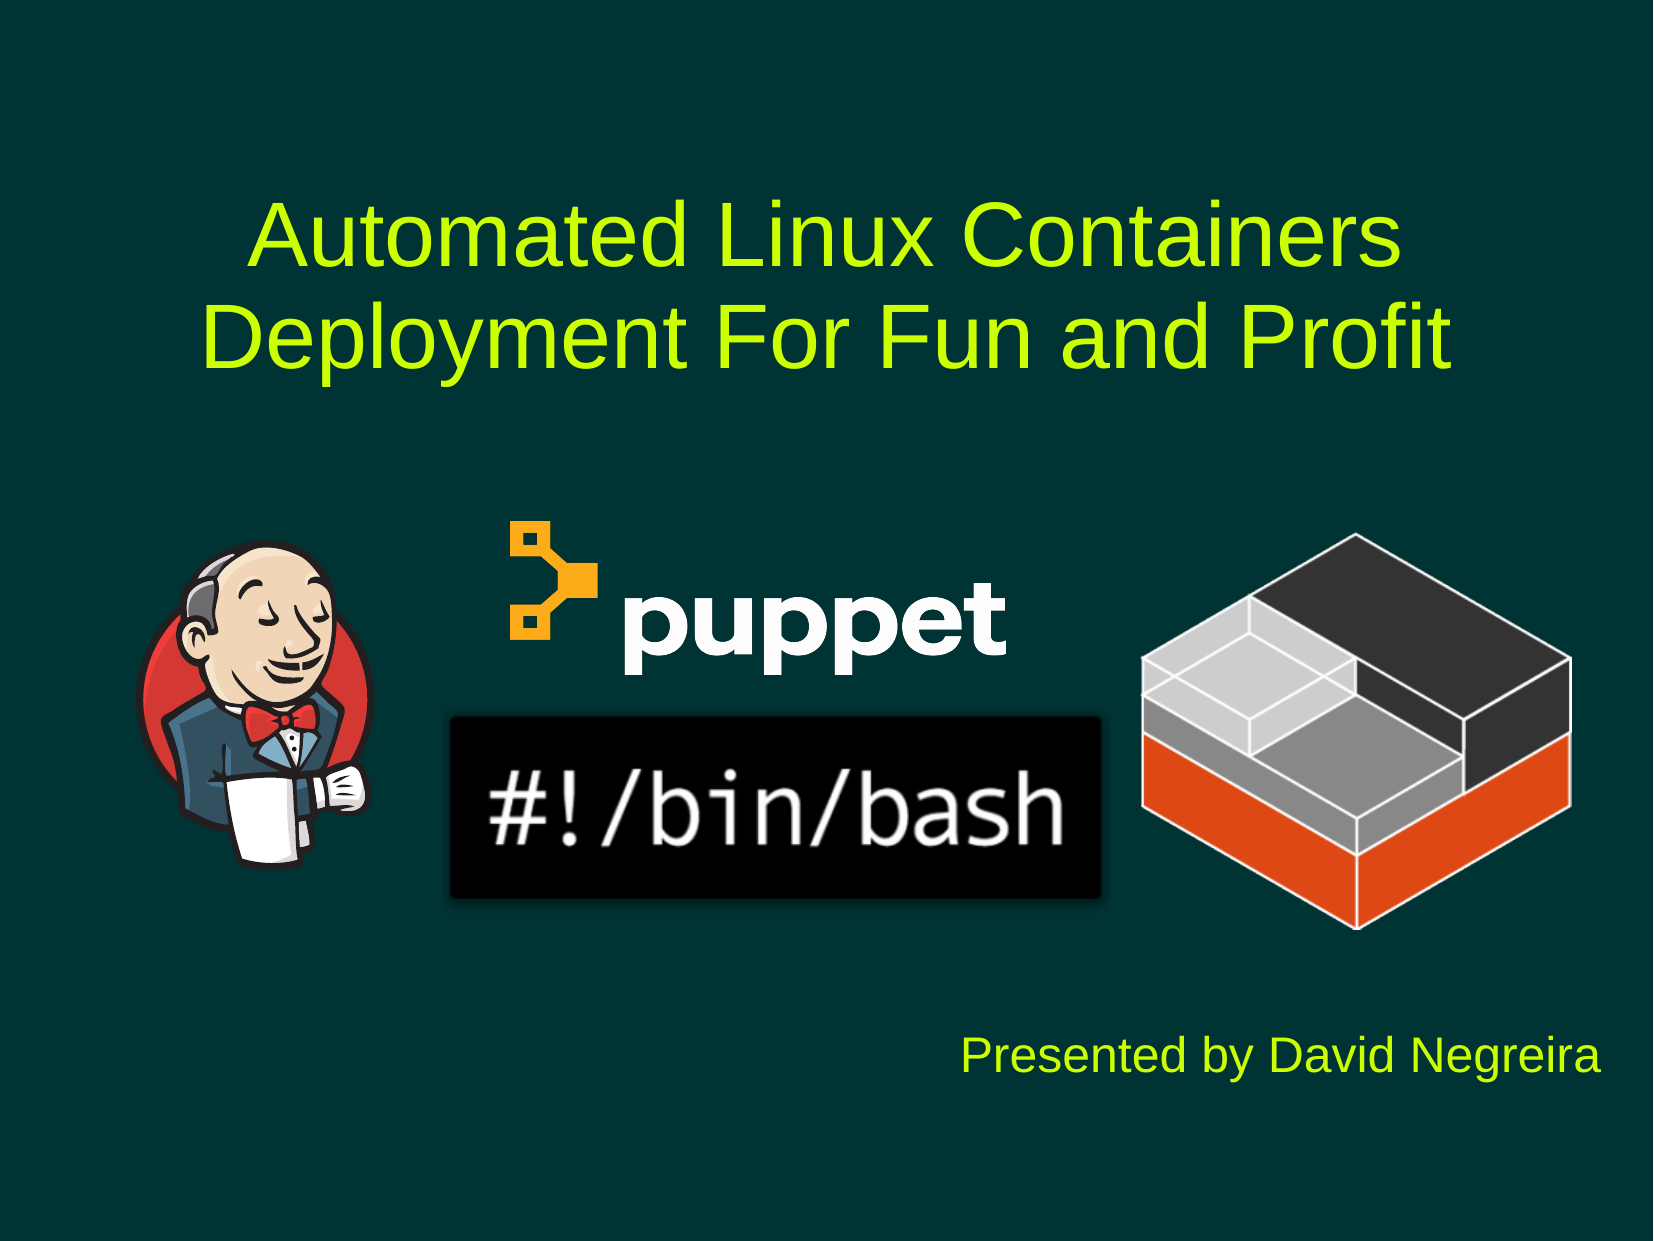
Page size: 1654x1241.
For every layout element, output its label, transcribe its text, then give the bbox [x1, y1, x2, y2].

picture [1140, 532, 1572, 931]
picture [136, 540, 376, 871]
picture [510, 521, 1006, 676]
title Automated Linux Containers Deployment For Fun and Profit [82, 49, 1571, 522]
text_box Presented by David Negreira [945, 1020, 1620, 1111]
picture [442, 708, 1111, 916]
